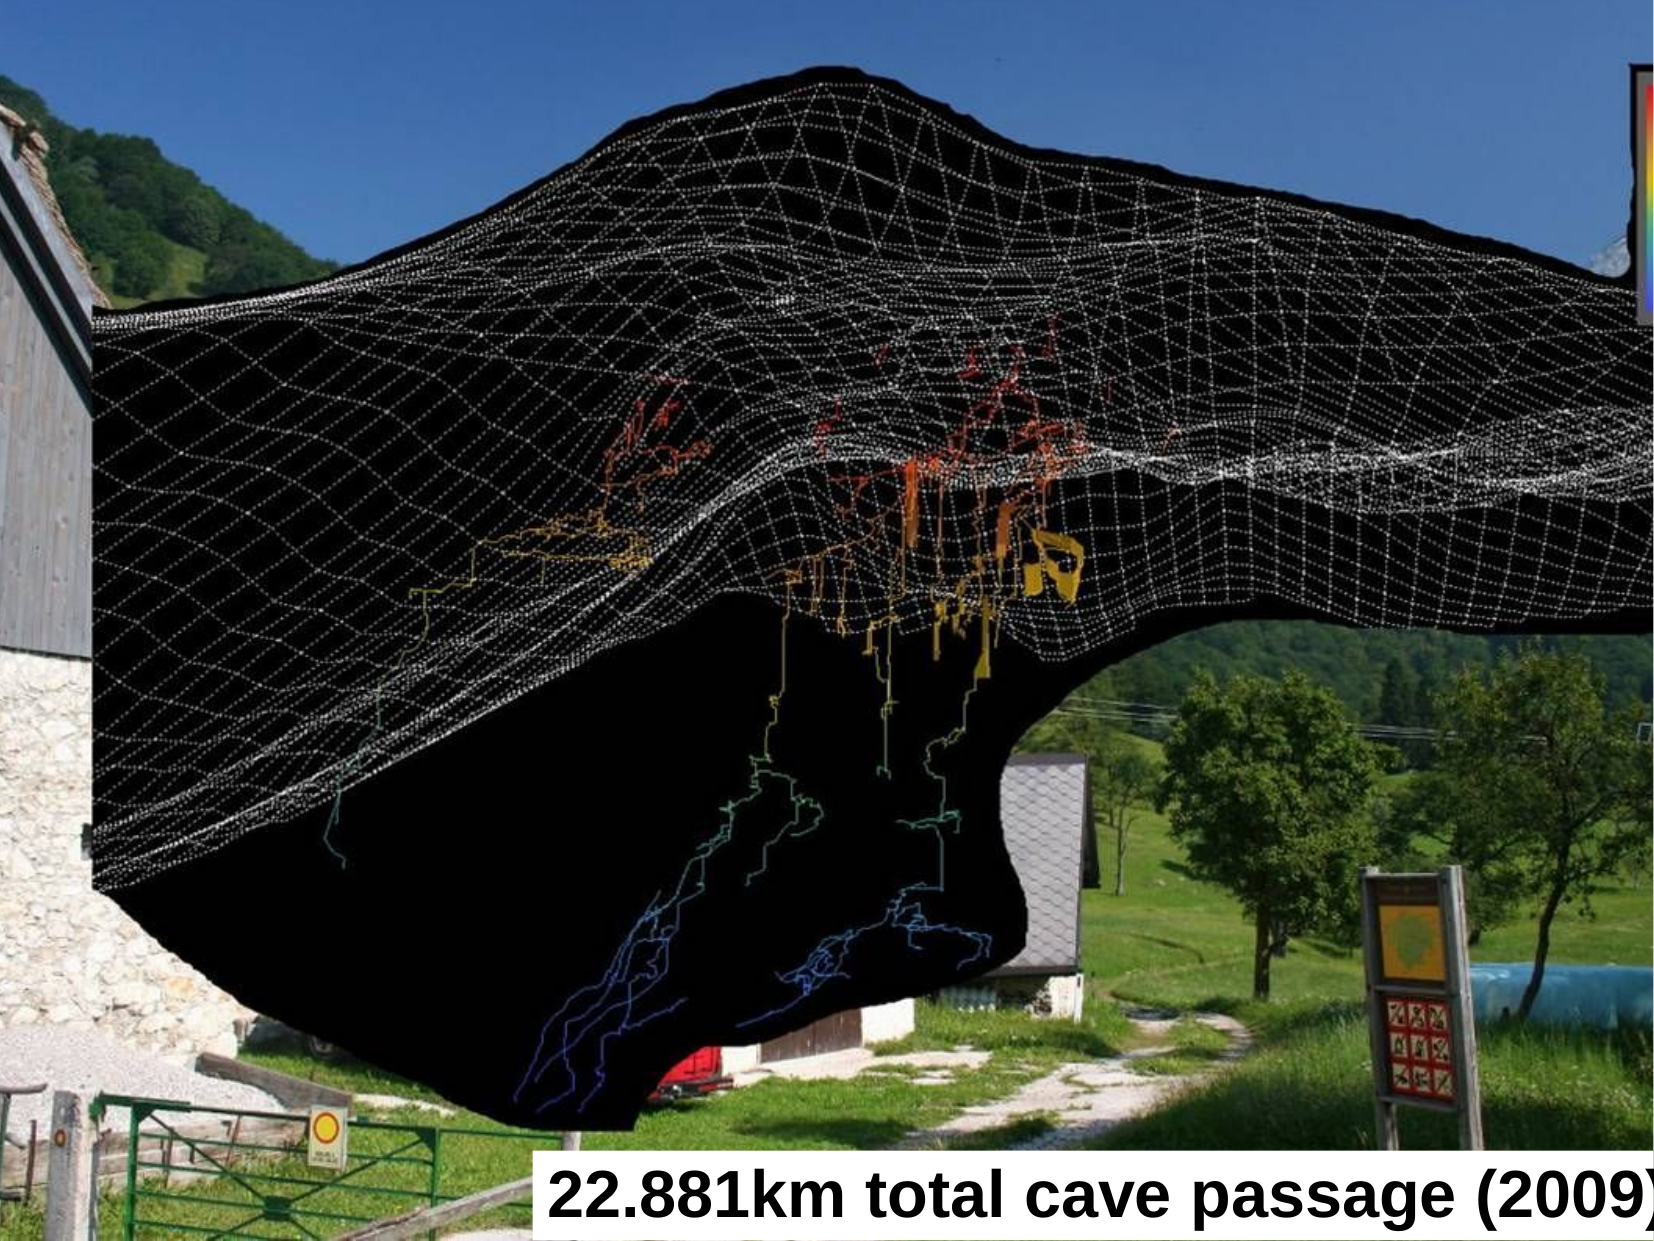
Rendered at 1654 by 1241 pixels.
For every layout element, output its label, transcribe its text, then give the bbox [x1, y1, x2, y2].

picture [0, 0, 1654, 1241]
text_box 22.881km total cave passage (2009) [532, 1150, 1654, 1241]
